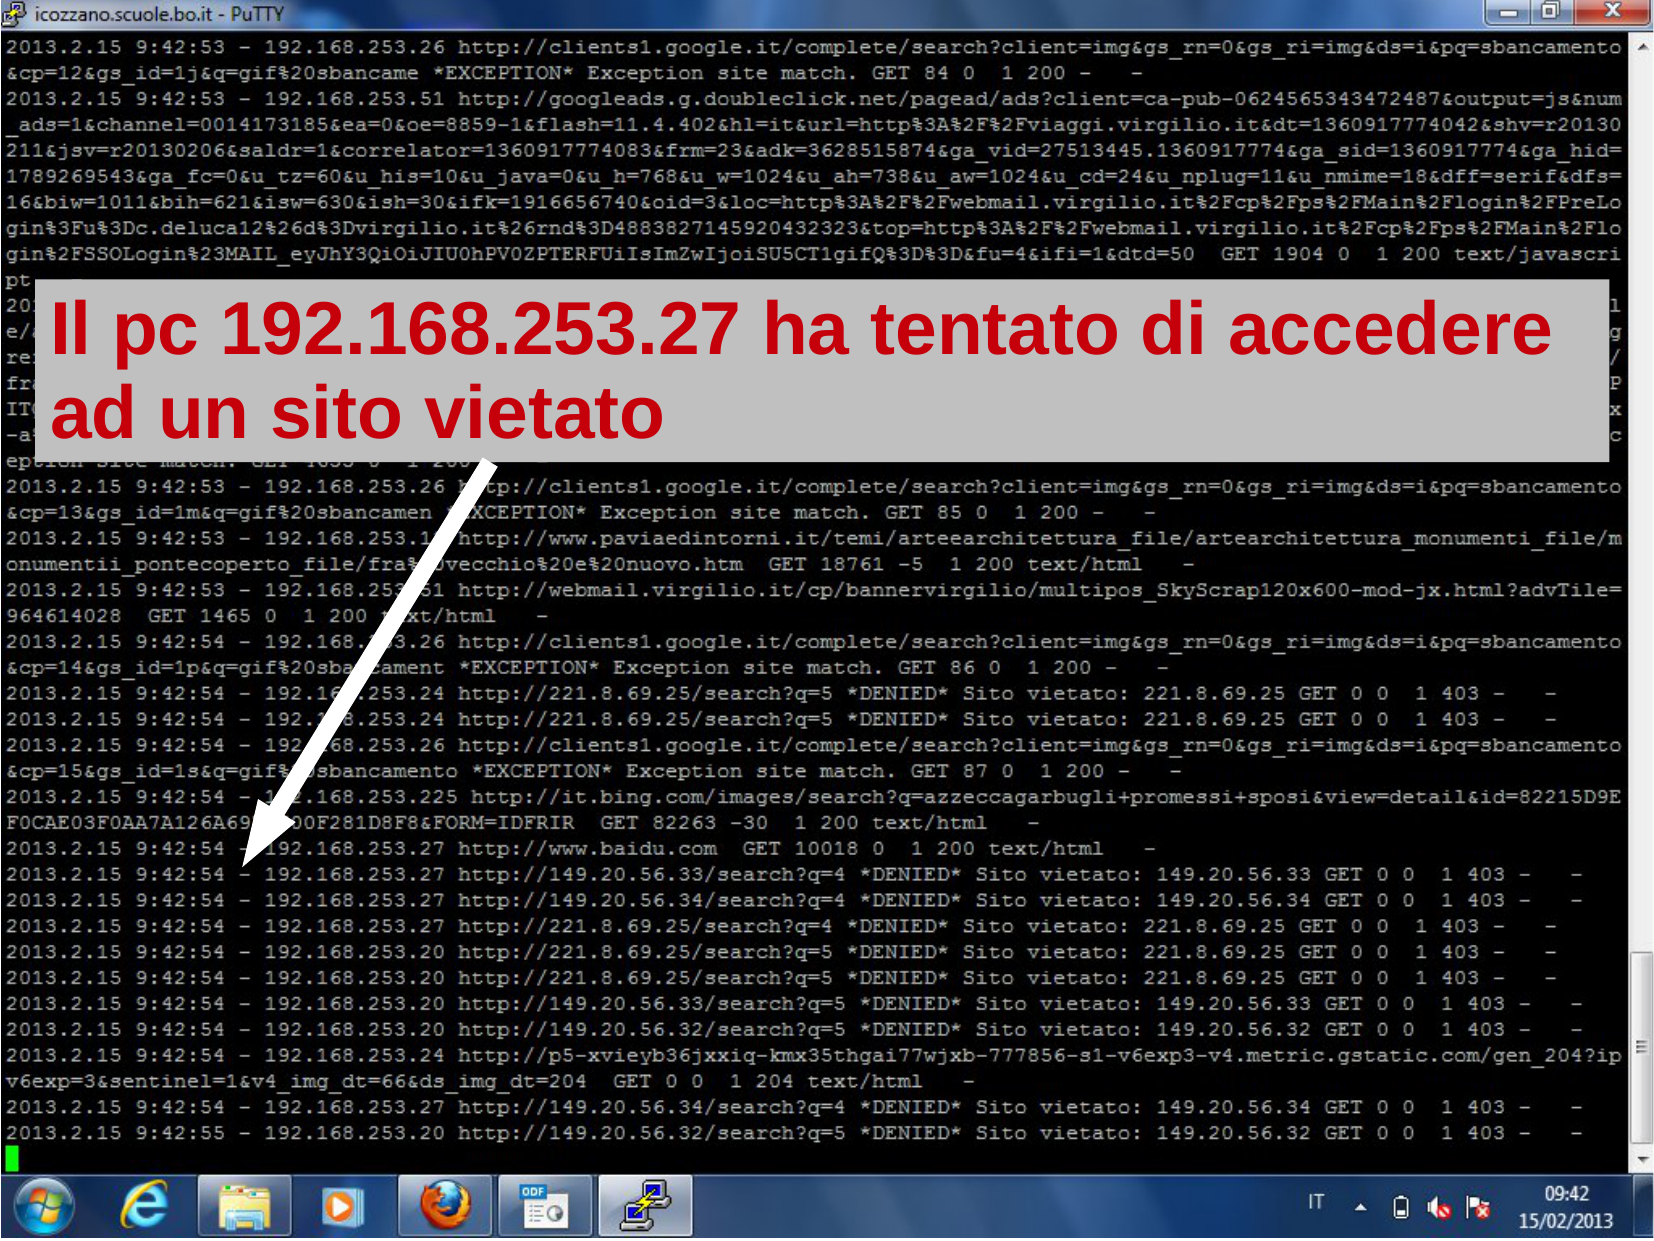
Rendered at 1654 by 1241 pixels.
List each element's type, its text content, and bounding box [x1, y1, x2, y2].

text_box Il pc 192.168.253.27 ha tentato di accedere ad un sito vietato [35, 279, 1610, 463]
picture [1, 0, 1654, 1238]
